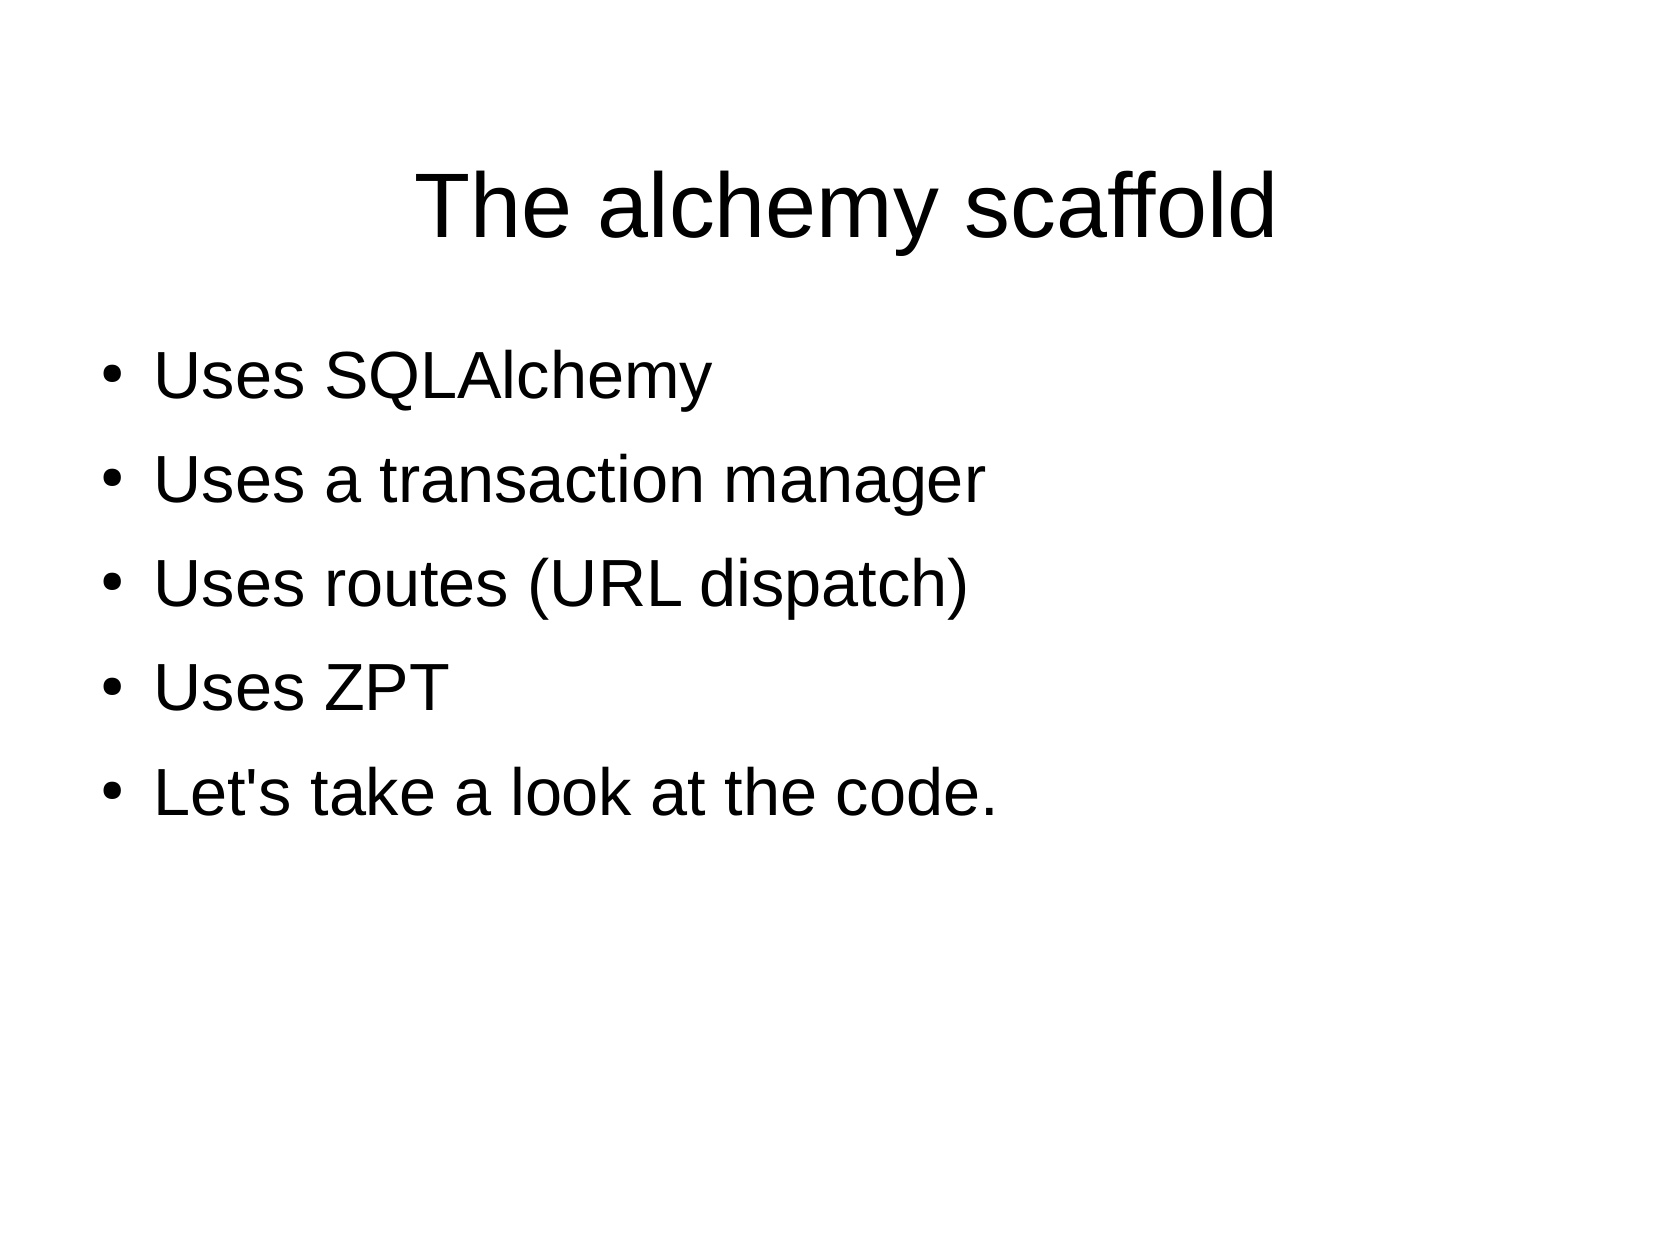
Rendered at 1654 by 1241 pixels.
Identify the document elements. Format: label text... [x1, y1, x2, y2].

title The alchemy scaffold [82, 112, 1612, 301]
list Uses SQLAlchemy Uses a transaction manager Uses routes (URL dispatch) Uses ZPT Let's take a look at the code. [82, 337, 1571, 1157]
